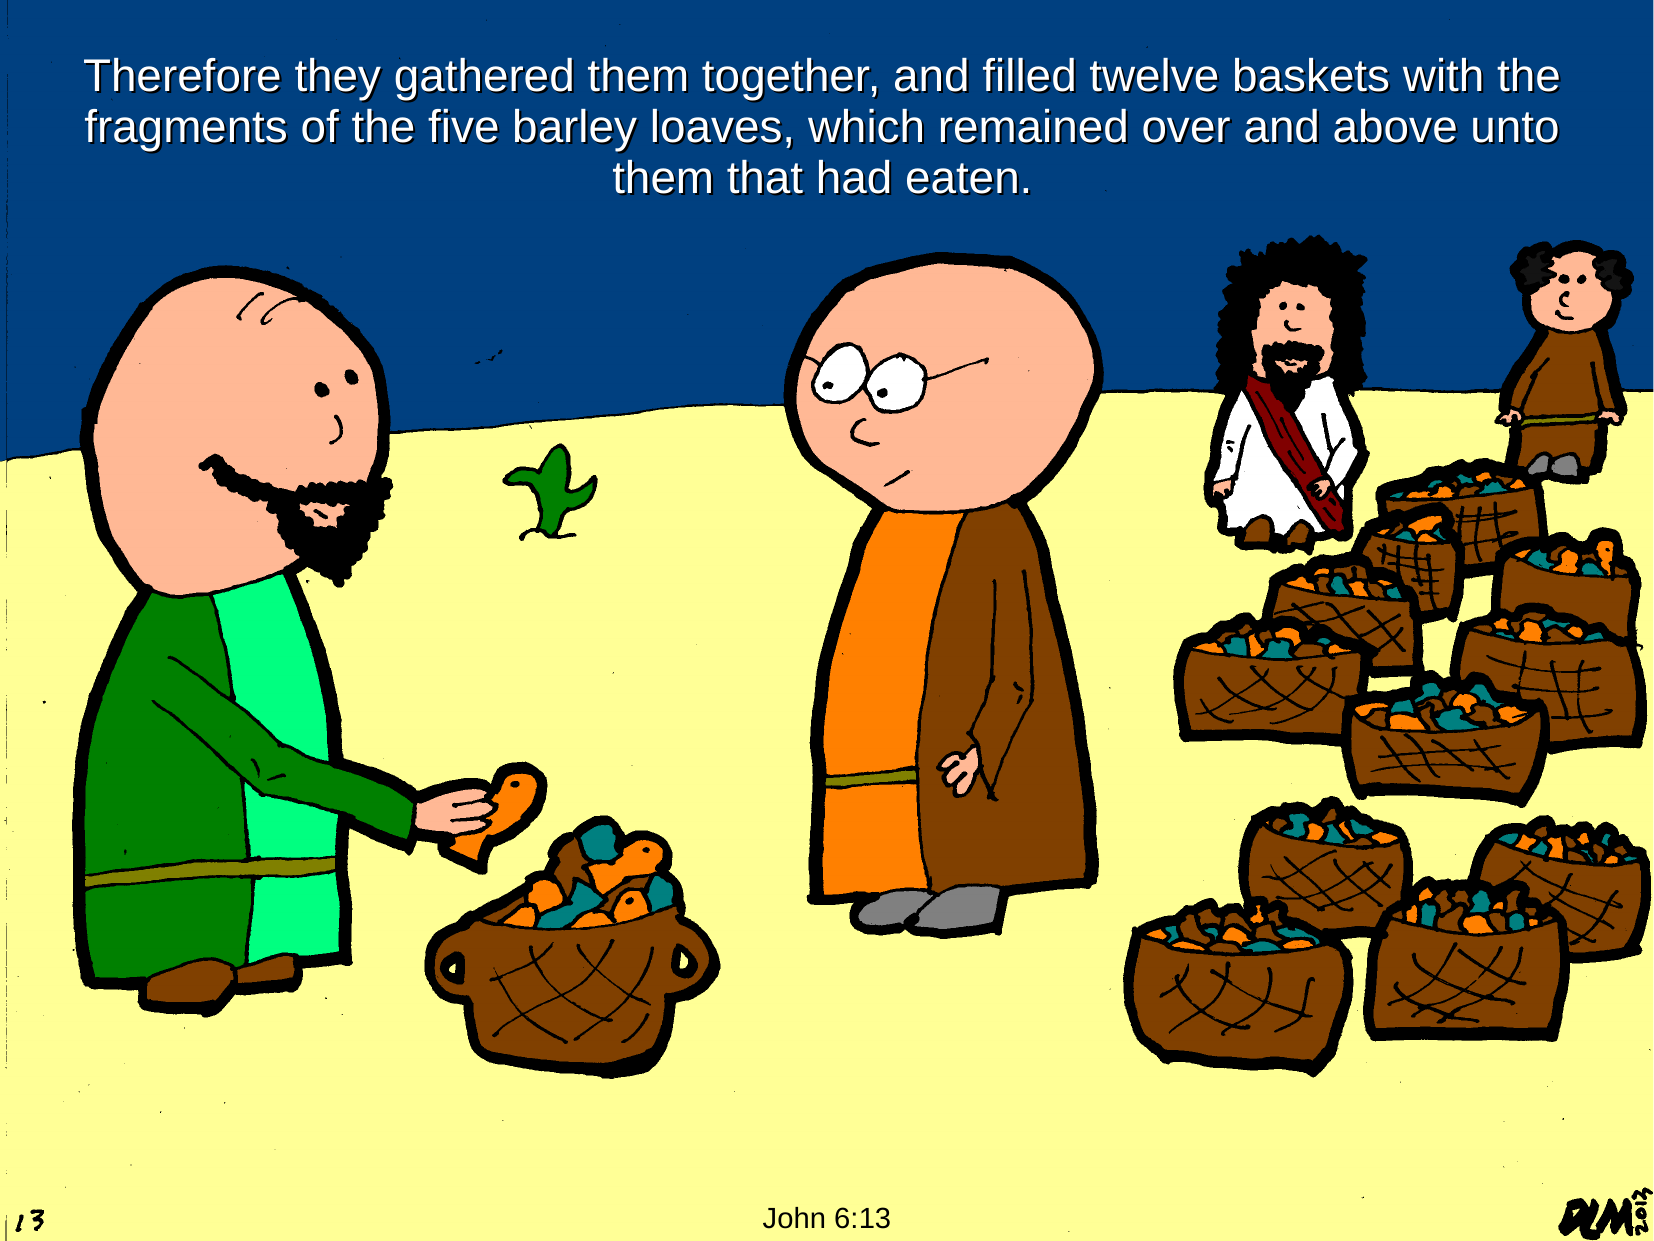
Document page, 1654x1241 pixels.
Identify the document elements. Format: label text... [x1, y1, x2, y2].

text_box John 6:13 [684, 1161, 970, 1241]
text_box Therefore they gathered them together, and filled twelve baskets with the fragments of the five barley loaves, which remained over and above unto them that had eaten. [30, 42, 1615, 211]
picture [0, 0, 1654, 1241]
